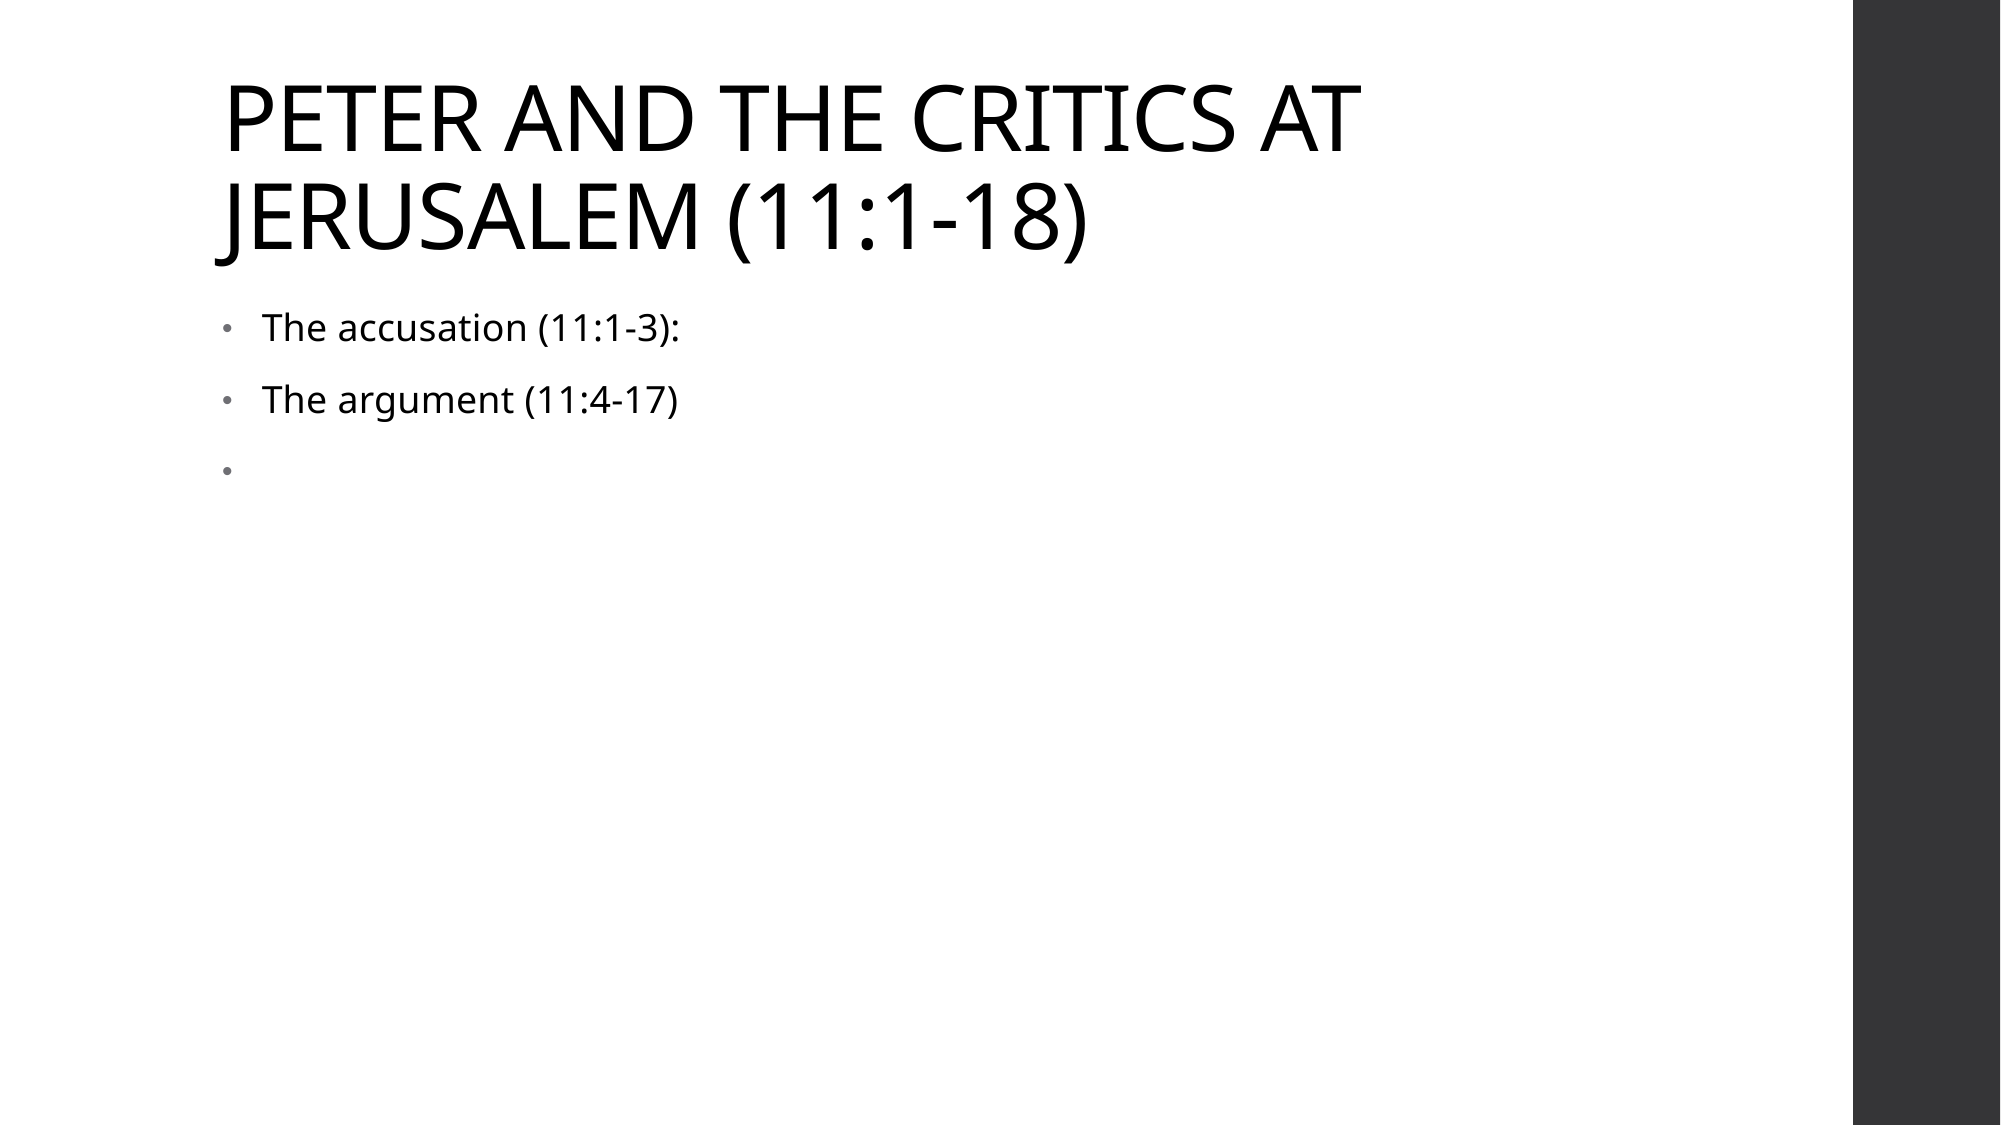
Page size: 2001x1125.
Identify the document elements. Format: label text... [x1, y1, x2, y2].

list The accusation (11:1-3): The argument (11:4-17) [206, 299, 1617, 1014]
title PETER AND THE CRITICS AT JERUSALEM (11:1-18) [206, 60, 1797, 278]
